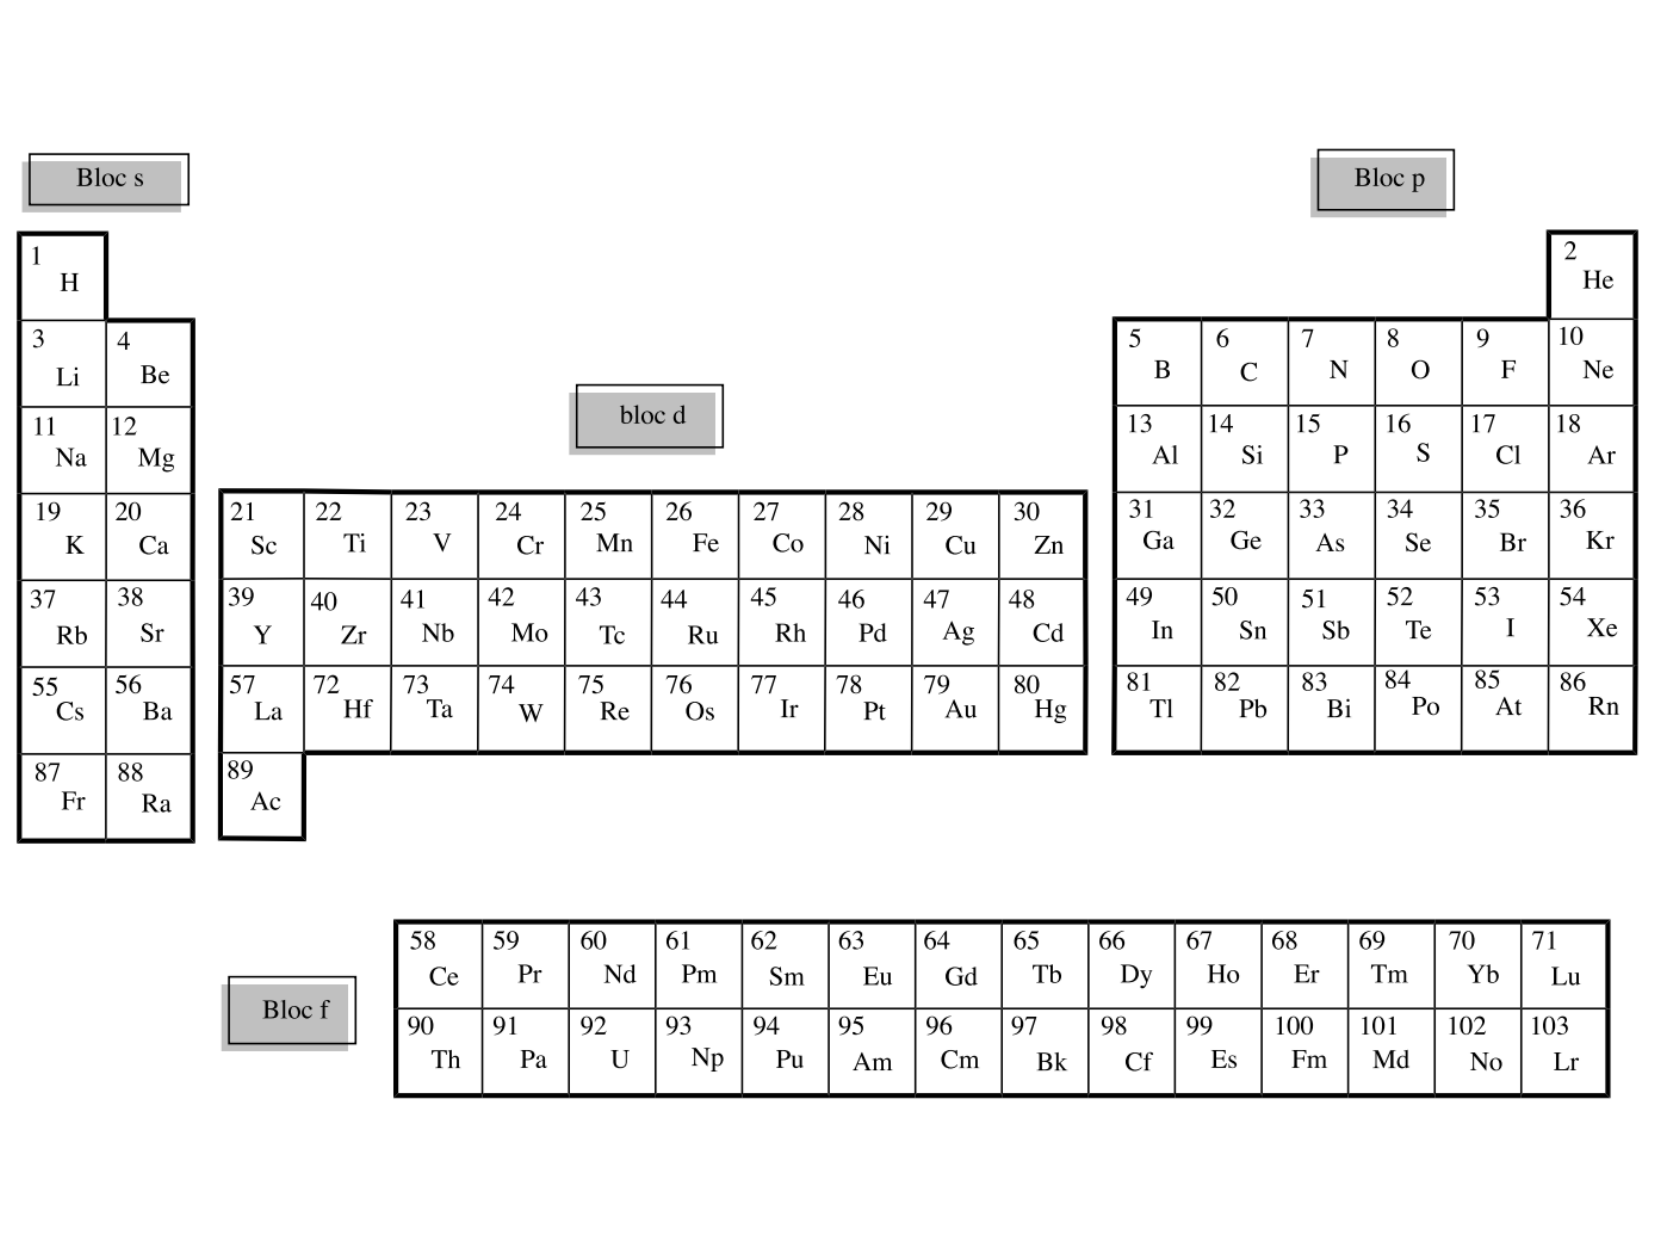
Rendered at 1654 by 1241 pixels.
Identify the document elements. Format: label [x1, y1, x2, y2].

picture [0, 141, 1654, 1111]
